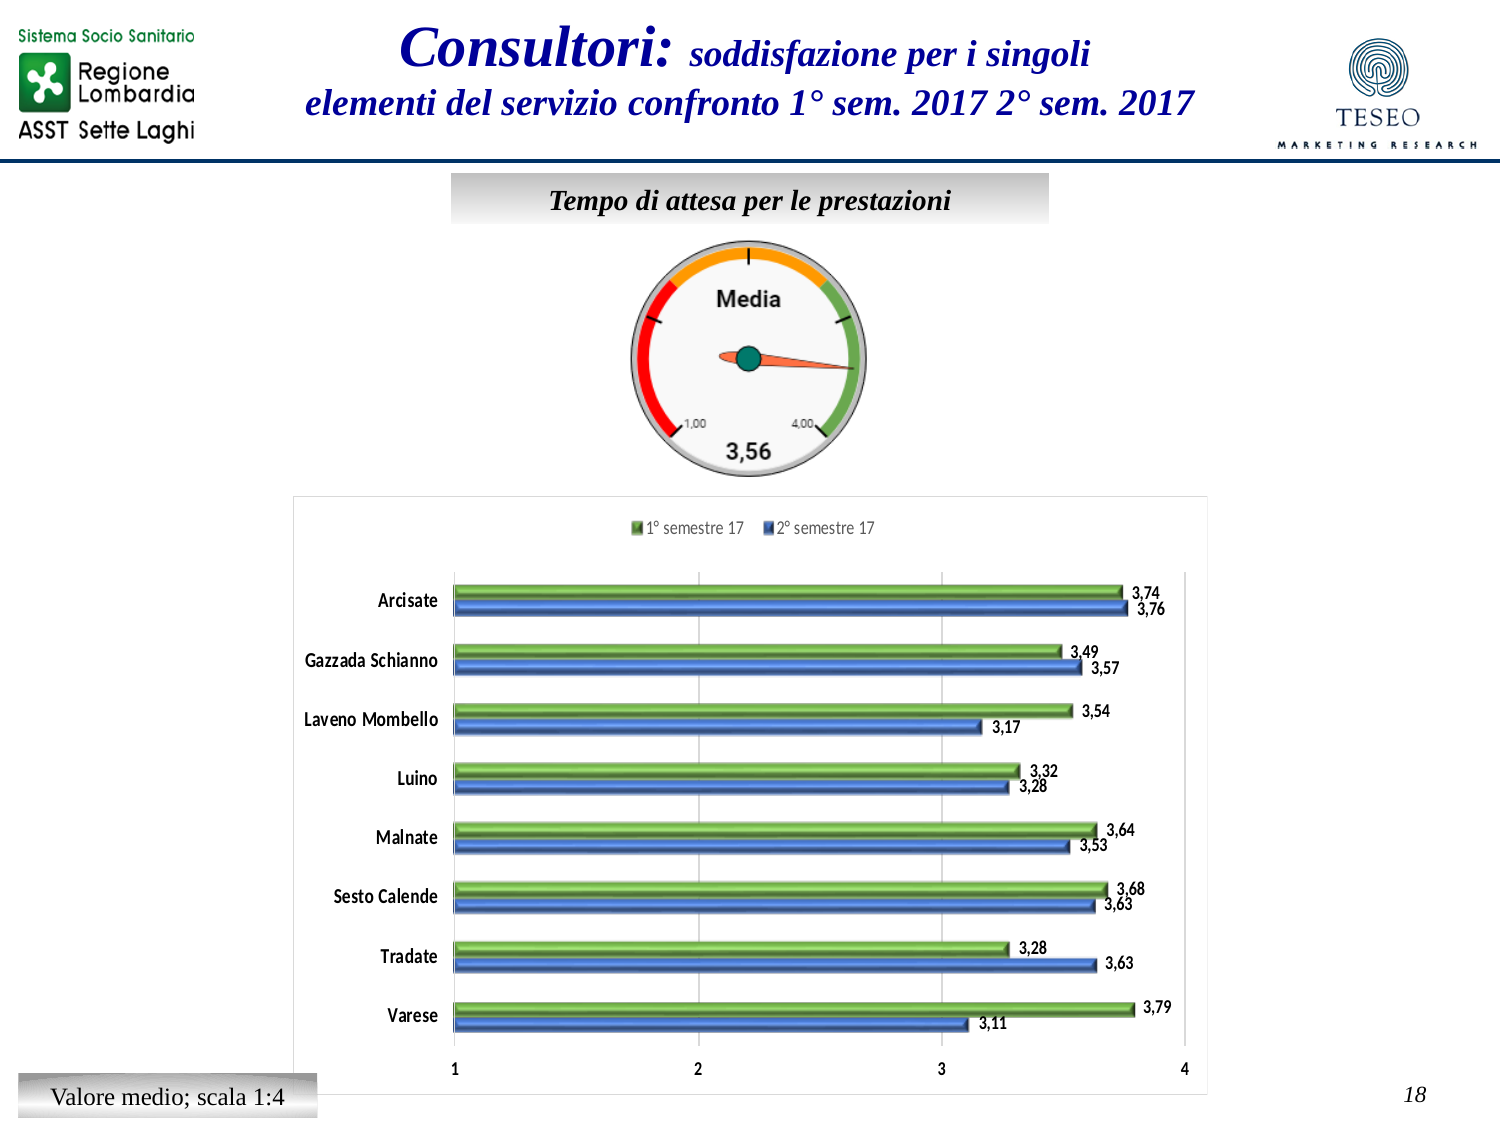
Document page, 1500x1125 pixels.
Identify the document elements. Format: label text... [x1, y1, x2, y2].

picture [19, 26, 194, 148]
text_box Valore medio; scala 1:4 [18, 1073, 318, 1118]
text_box Tempo di attesa per le prestazioni [451, 173, 1049, 224]
text_box Consultori: soddisfazione per i singoli elementi del servizio confronto 1° sem. 2017 2° sem. 2017 [206, 25, 1294, 151]
picture [1294, 30, 1481, 149]
picture [292, 495, 1208, 1095]
picture [616, 226, 884, 493]
